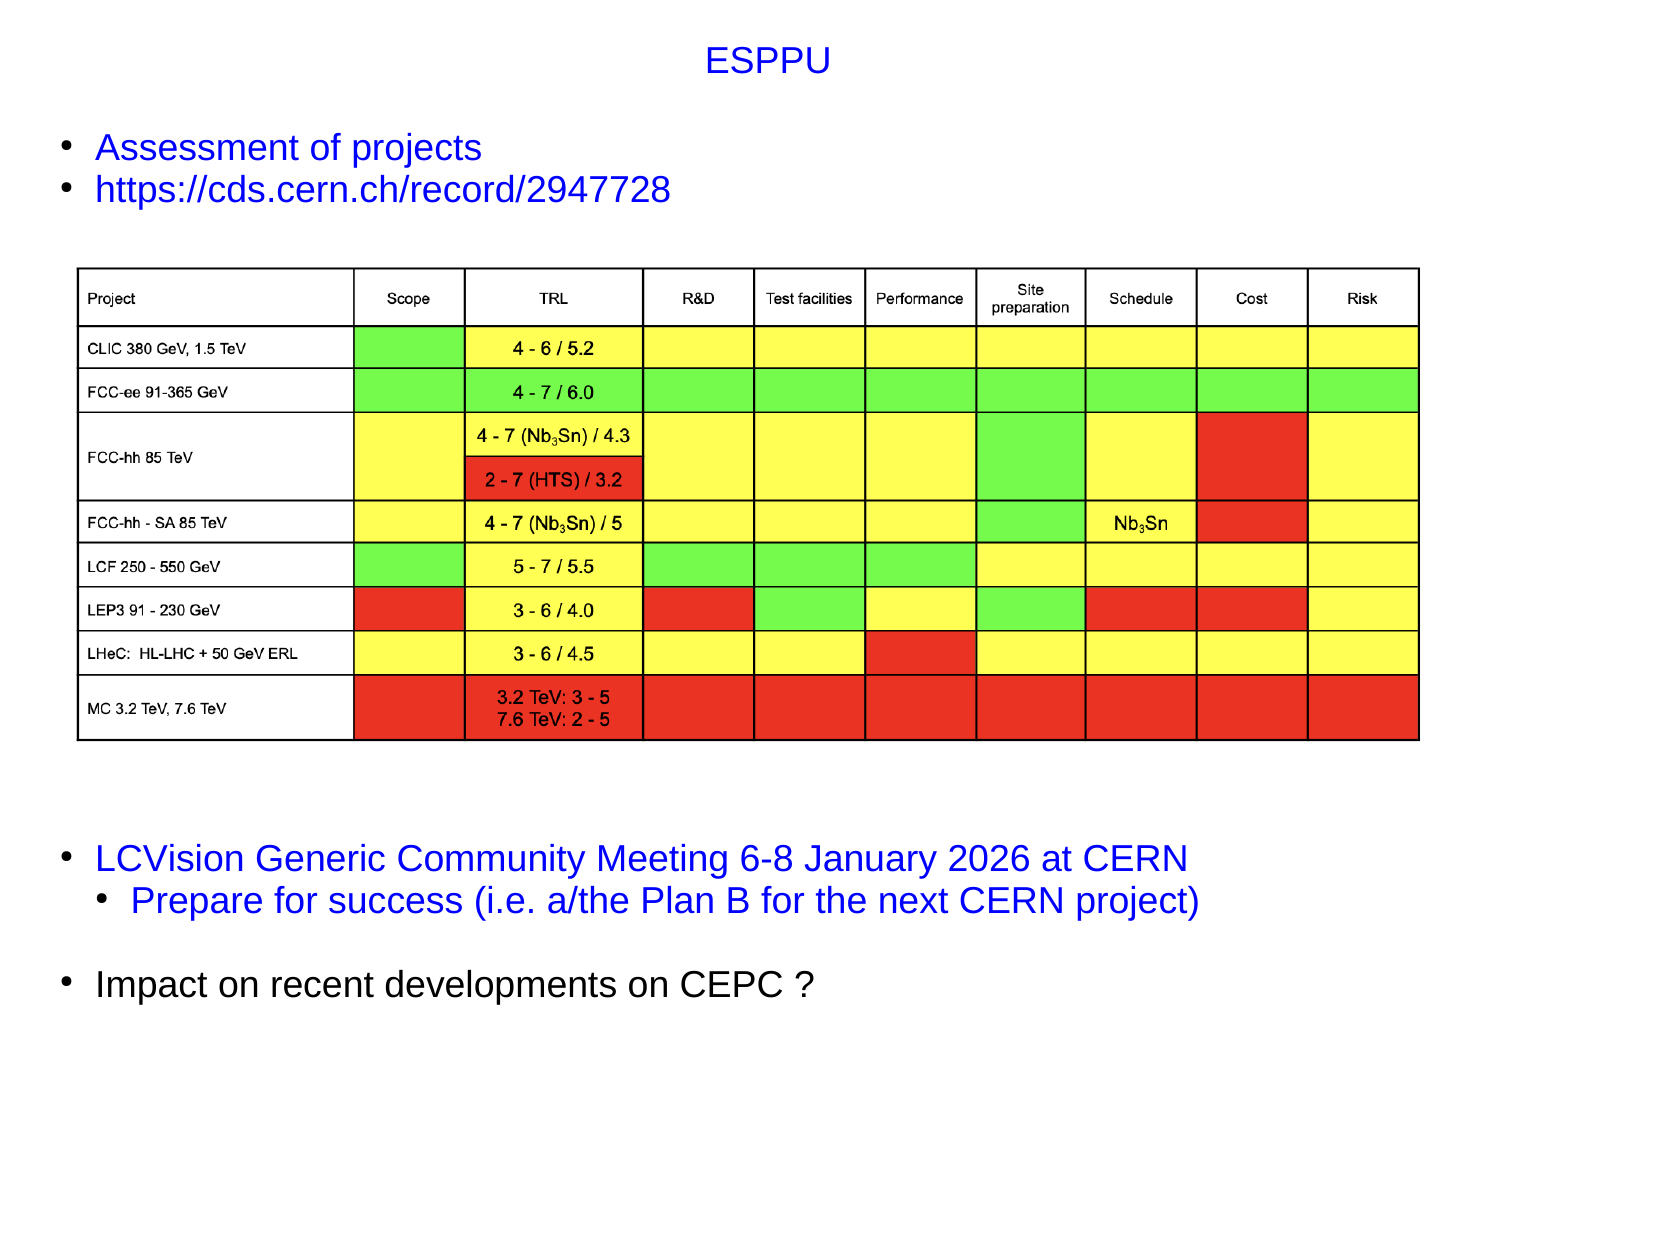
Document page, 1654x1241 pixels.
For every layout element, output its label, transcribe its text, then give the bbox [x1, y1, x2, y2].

text_box Assessment of projects https://cds.cern.ch/record/2947728 LCVision Generic Community Meeting 6-8 January 2026 at CERN Prepare for success (i.e. a/the Plan B for the next CERN project) Impact on recent developments on CEPC ? [45, 120, 1630, 1182]
picture [39, 227, 1421, 753]
text_box ESPPU [690, 30, 856, 91]
